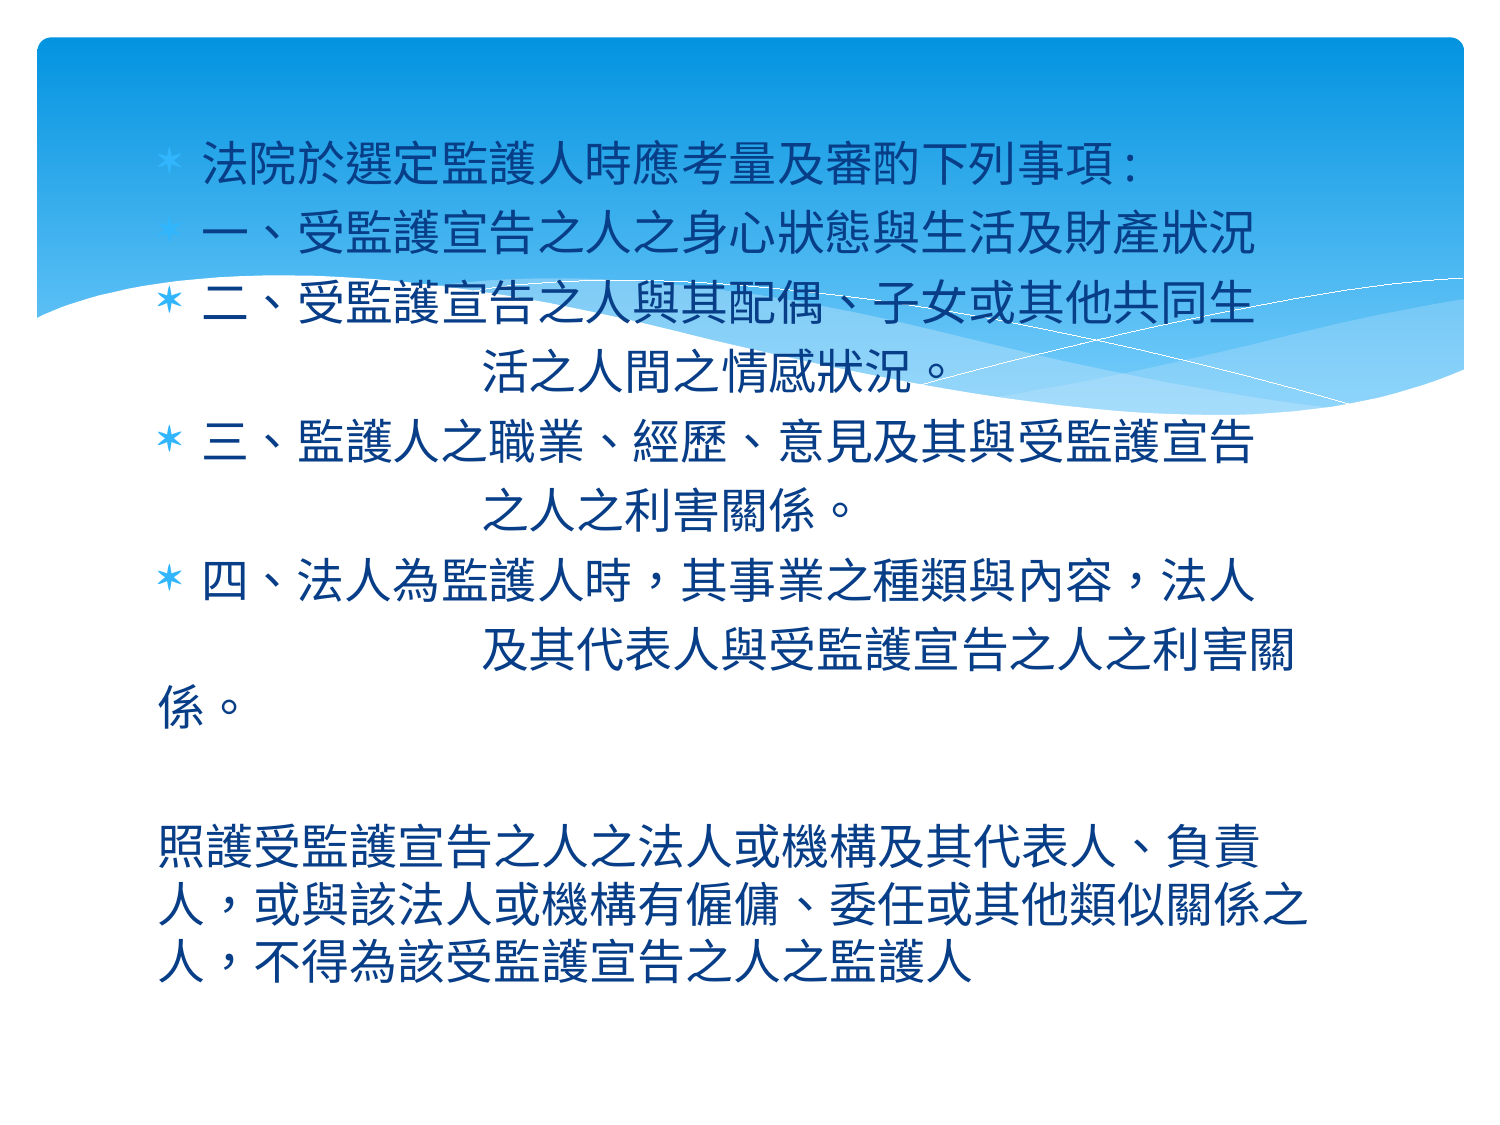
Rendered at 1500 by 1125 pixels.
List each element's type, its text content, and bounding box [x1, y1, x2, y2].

list 法院於選定監護人時應考量及審酌下列事項: 一、受監護宣告之人之身心狀態與生活及財產狀況 二、受監護宣告之人與其配偶、子女或其他共同生 活之人間之情感狀況。 三、監護人之職業、經歷、意見及其與受監護宣告 之人之利害關係。 四、法人為監護人時，其事業之種類與內容，法人 及其代表人與受監護宣告之人之利害關係。 照護受監護宣告之人之法人或機構及其代表人、負責人，或與該法人或機構有僱傭、委任或其他類似關係之人，不得為該受監護宣告之人之監護人 [142, 125, 1359, 1005]
